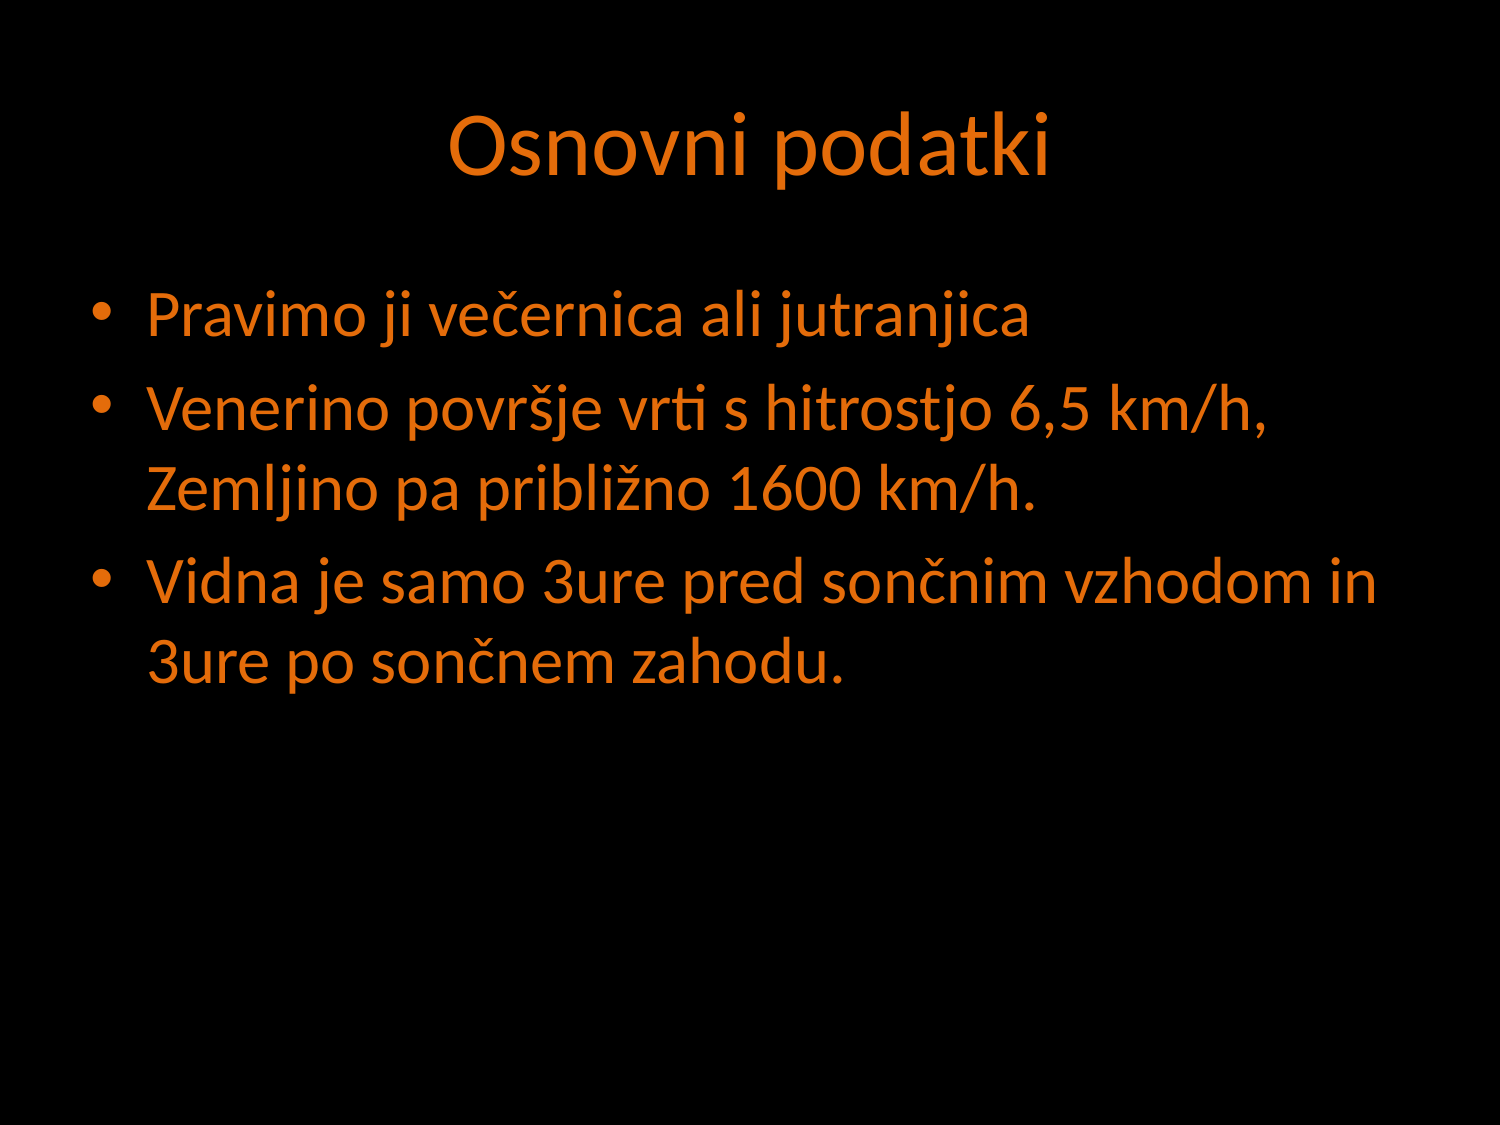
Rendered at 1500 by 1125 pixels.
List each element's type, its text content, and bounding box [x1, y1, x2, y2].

list Pravimo ji večernica ali jutranjica . Venerino površje vrti s hitrostjo 6,5 km/h, Zemljino pa približno 1600 km/h. Vidna je samo 3ure pred sončnim vzhodom in 3ure po sončnem zahodu. [75, 262, 1425, 1005]
title Osnovni podatki [75, 45, 1425, 233]
